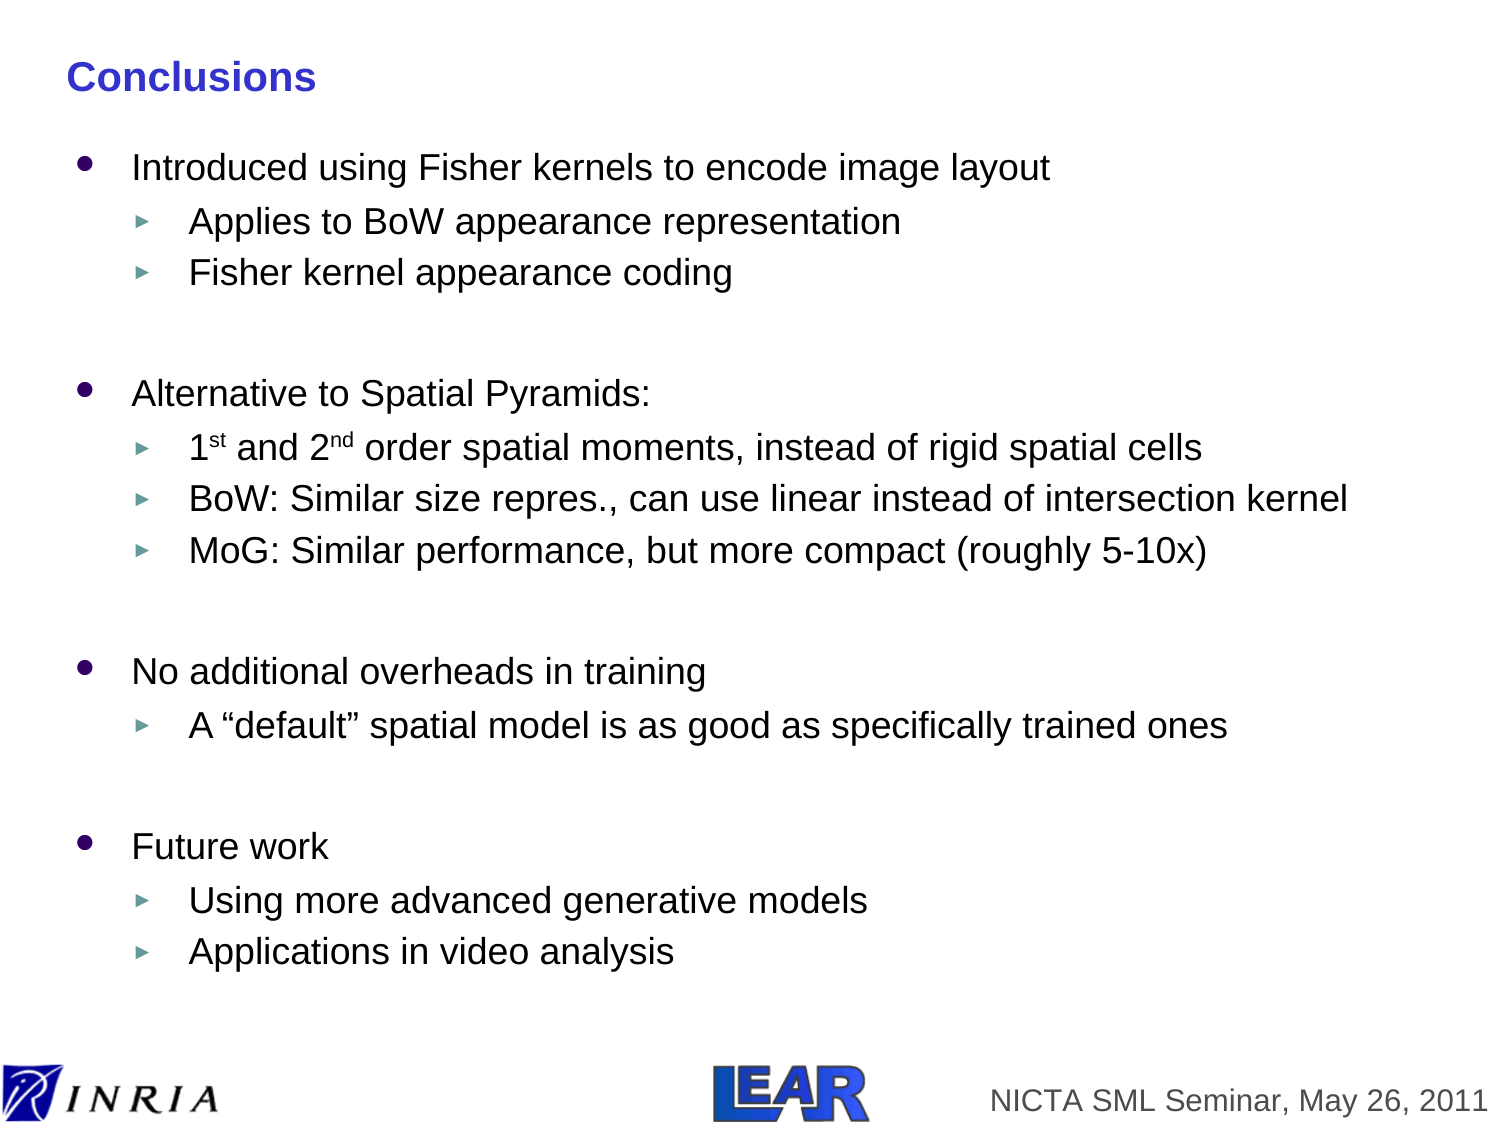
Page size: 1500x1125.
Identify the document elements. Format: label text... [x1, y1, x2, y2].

picture [0, 1050, 75, 1125]
list Introduced using Fisher kernels to encode image layout Applies to BoW appearance representation Fisher kernel appearance coding Alternative to Spatial Pyramids: 1st and 2nd order spatial moments, instead of rigid spatial cells BoW: Similar size repres., can use linear instead of intersection kernel MoG: Similar performance, but more compact (roughly 5-10x) No additional overheads in training A “default” spatial model is as good as specifically trained ones Future work Using more advanced generative models Applications in video analysis [75, 146, 1430, 1125]
title Conclusions [51, 34, 1459, 118]
